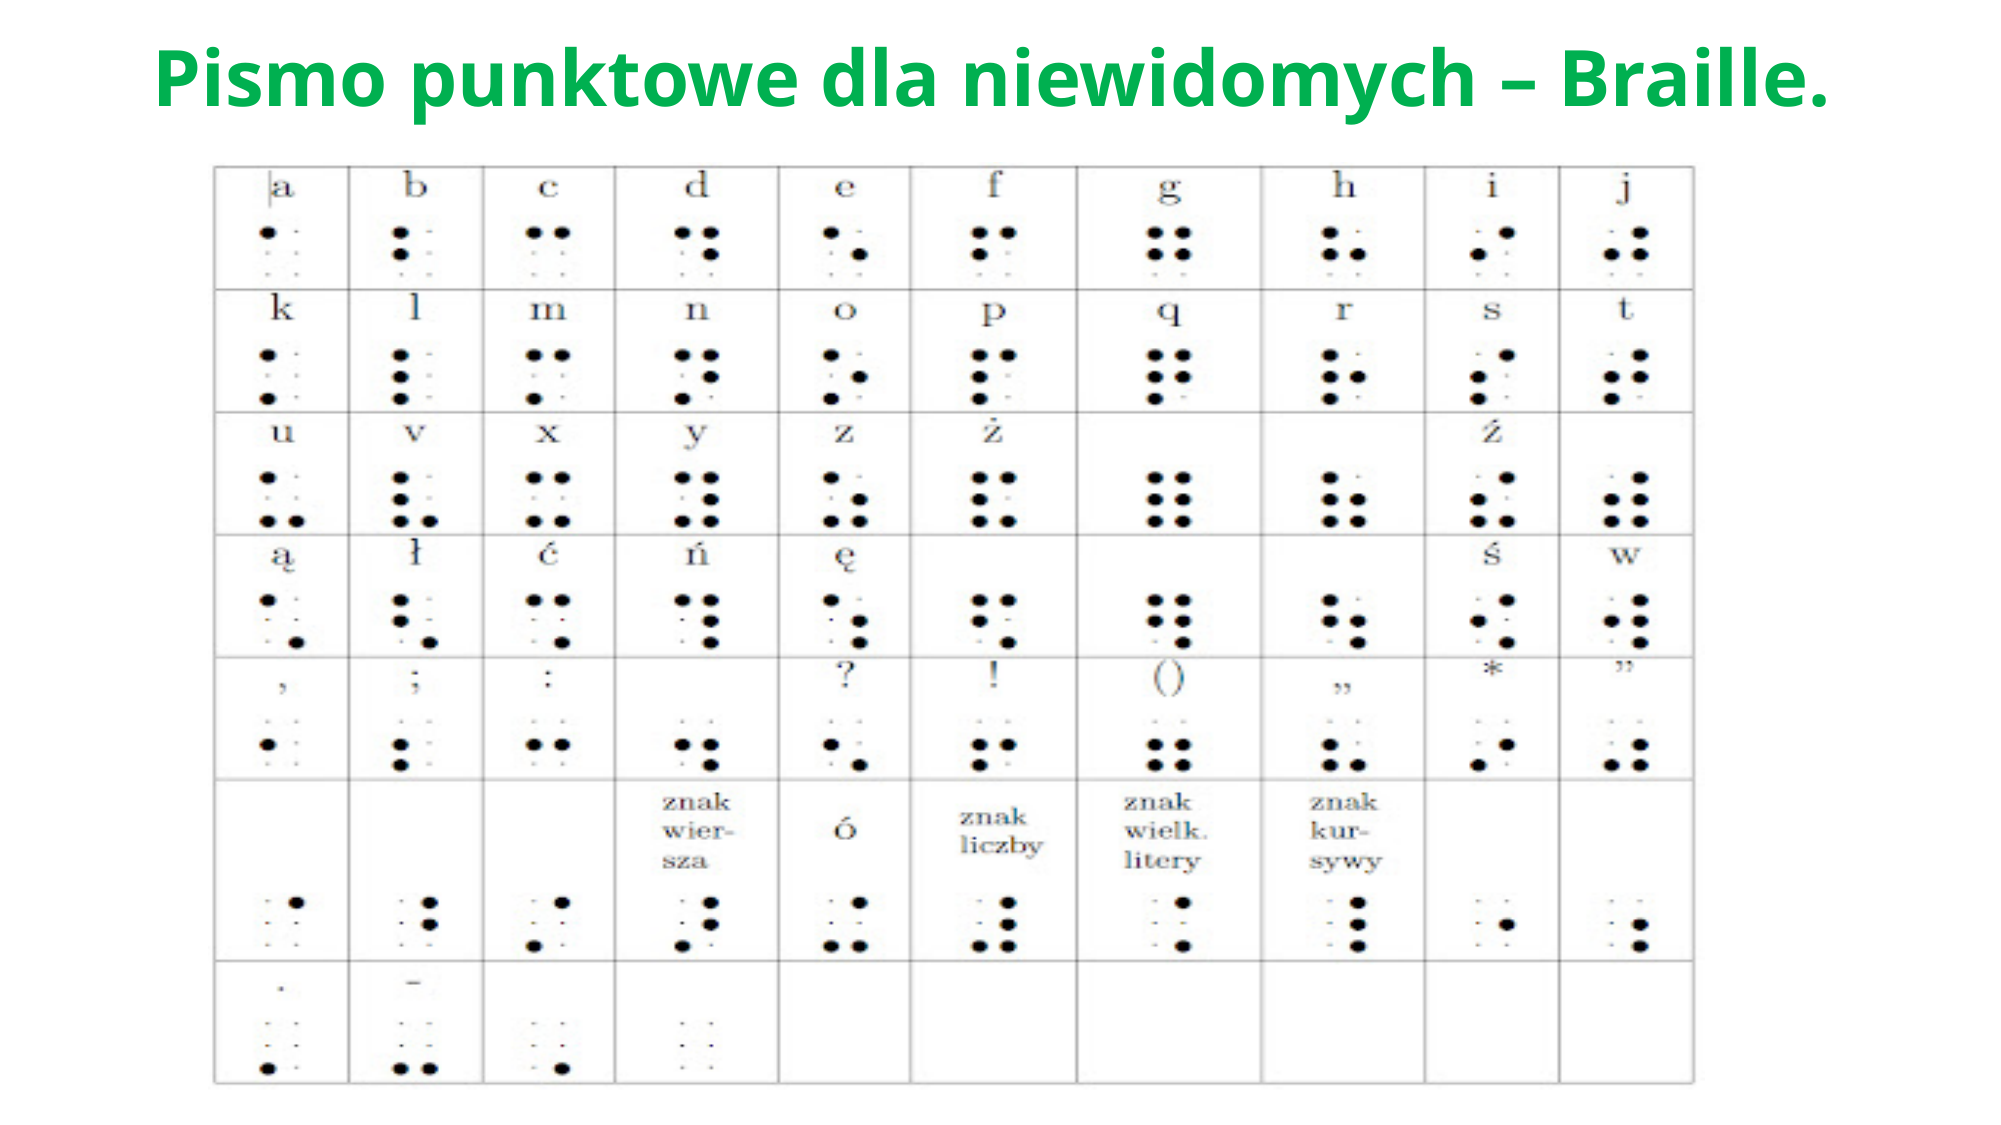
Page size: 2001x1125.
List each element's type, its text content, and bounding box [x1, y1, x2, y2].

title Pismo punktowe dla niewidomych – Braille. [137, 0, 1863, 163]
picture [208, 162, 1705, 1092]
